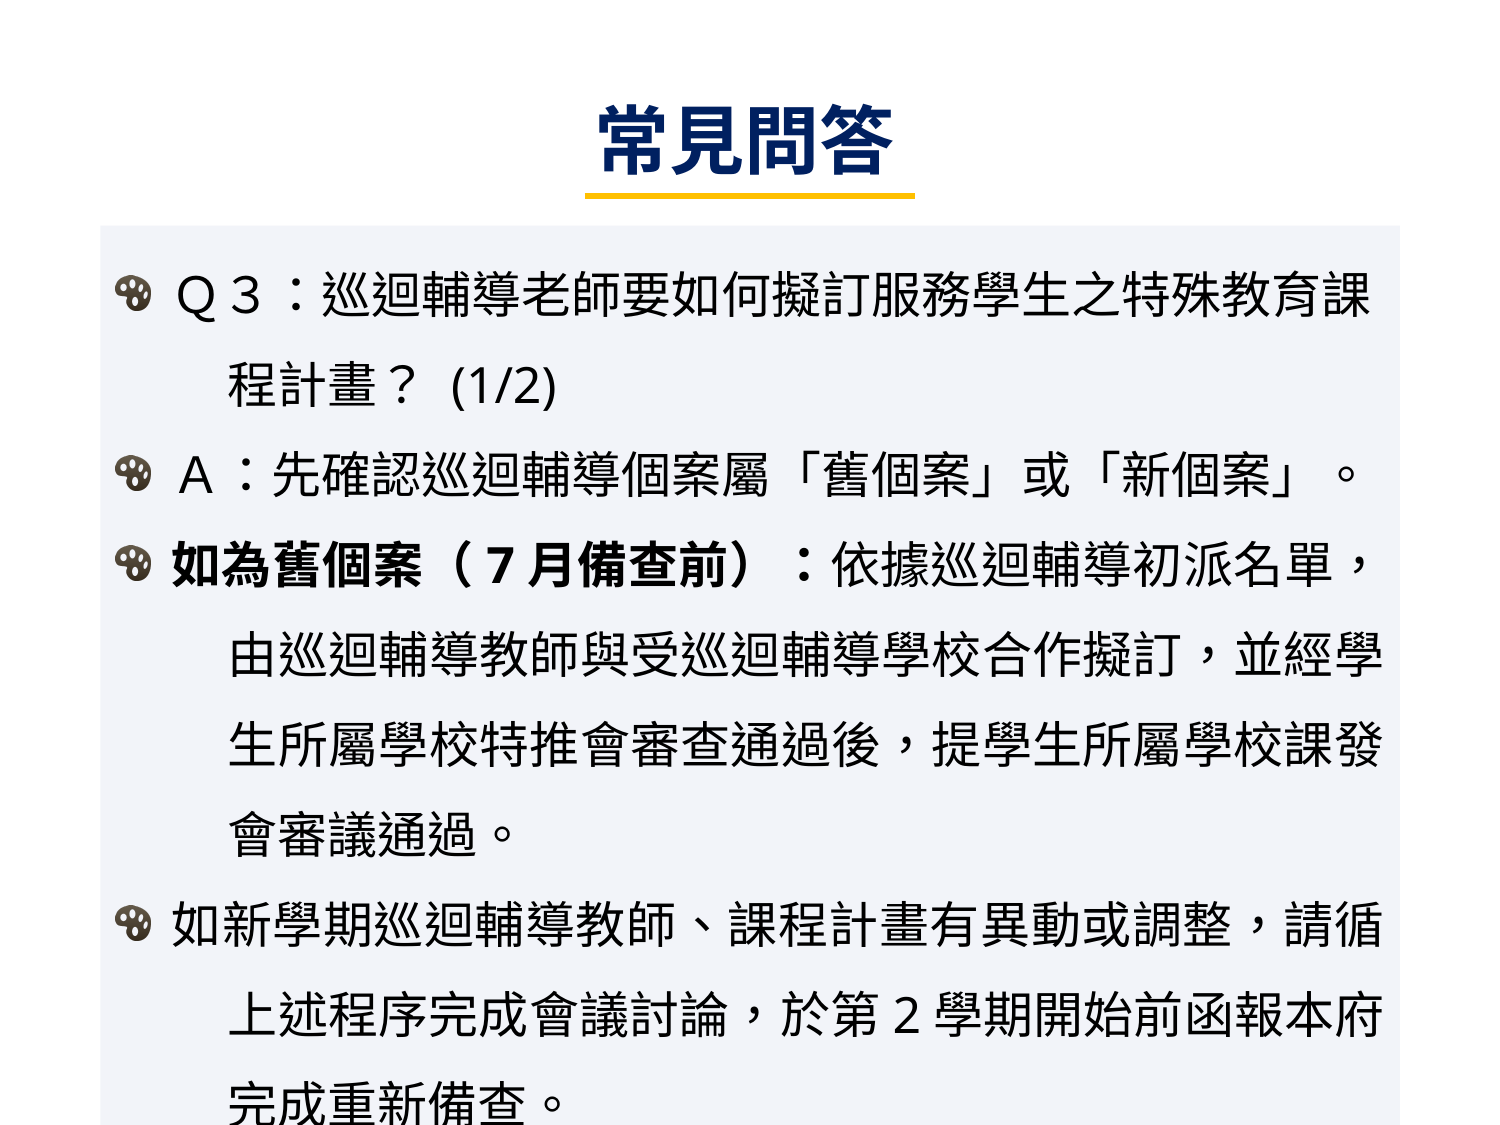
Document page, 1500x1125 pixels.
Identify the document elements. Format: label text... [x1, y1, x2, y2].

text_box Ｑ３：巡迴輔導老師要如何擬訂服務學生之特殊教育課程計畫？ (1/2) Ａ：先確認巡迴輔導個案屬「舊個案」或「新個案」。 如為舊個案（7月備查前）：依據巡迴輔導初派名單，由巡迴輔導教師與受巡迴輔導學校合作擬訂，並經學生所屬學校特推會審查通過後，提學生所屬學校課發會審議通過。 如新學期巡迴輔導教師、課程計畫有異動或調整，請循上述程序完成會議討論，於第2學期開始前函報本府完成重新備查。 [100, 225, 1400, 1125]
title 常見問答 [41, 45, 1447, 233]
